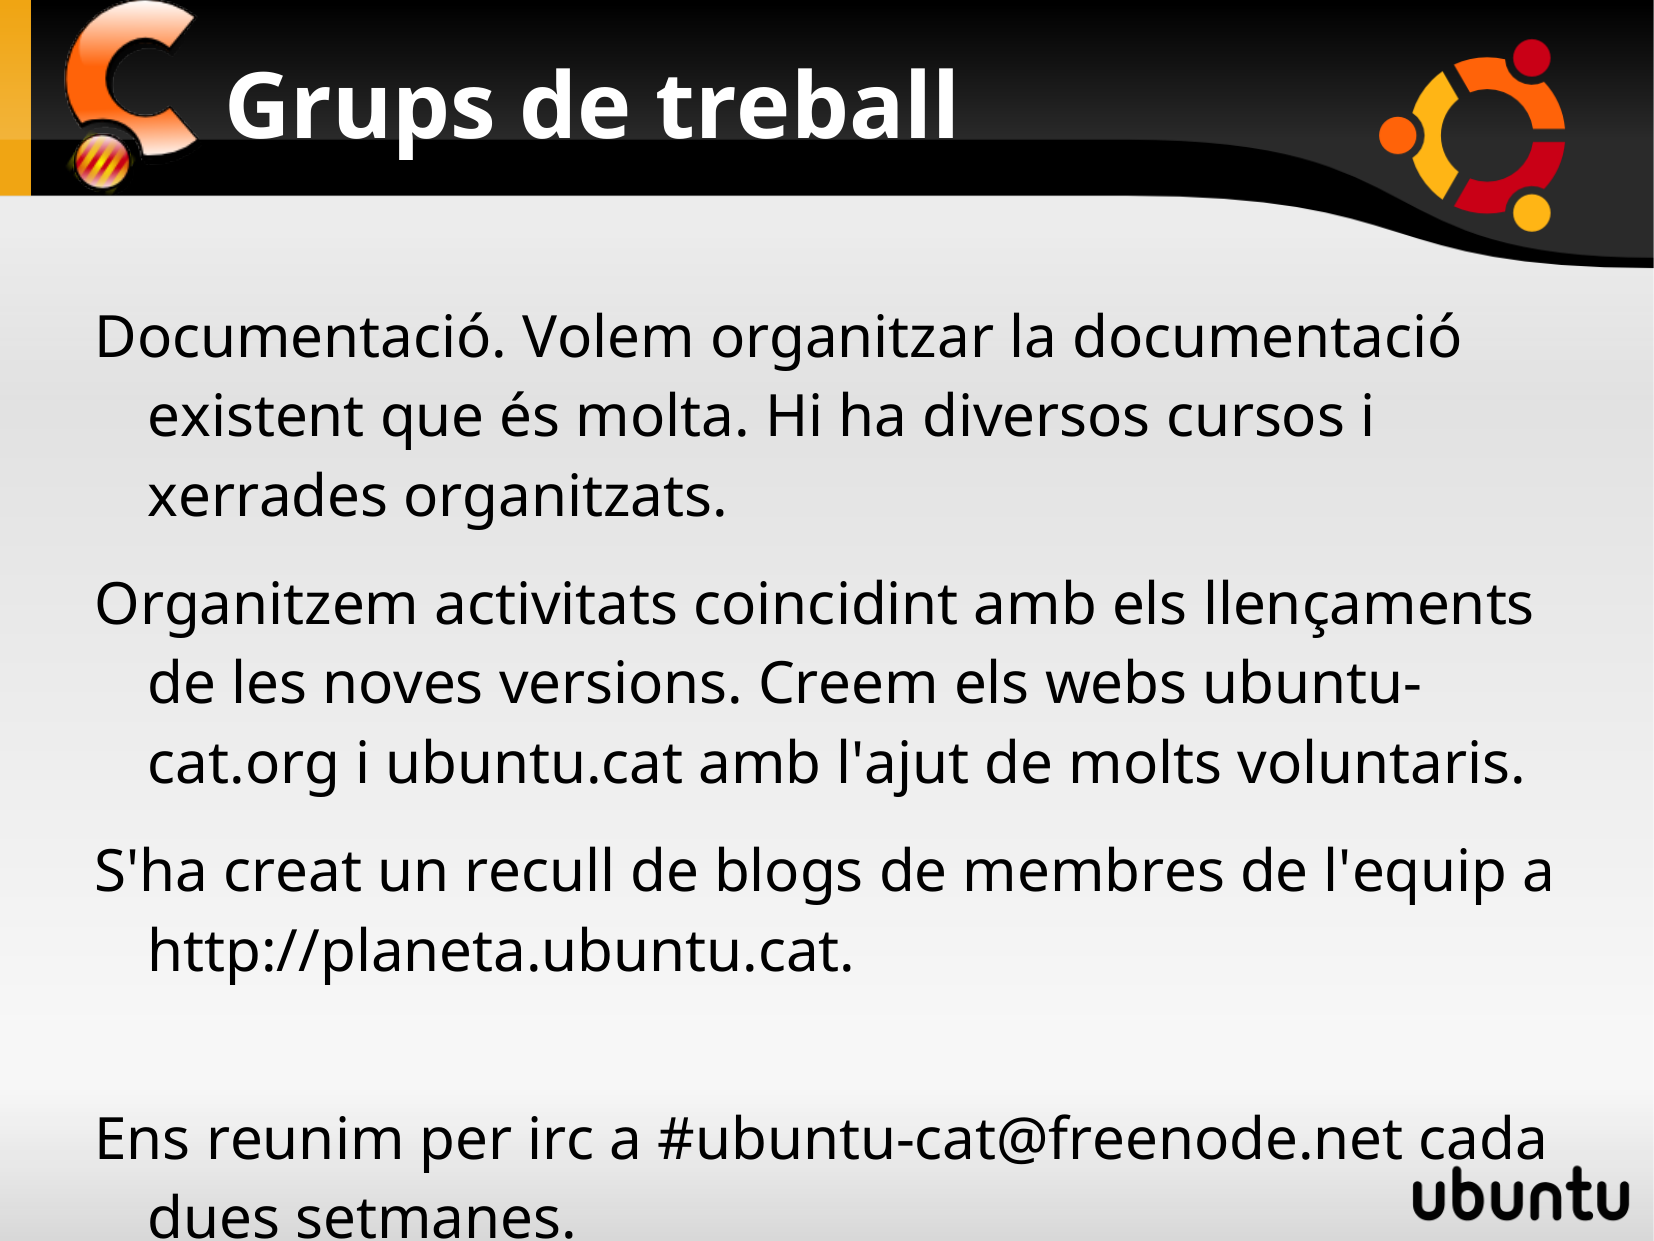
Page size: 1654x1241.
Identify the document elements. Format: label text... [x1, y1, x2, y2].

title Grups de treball [76, 0, 1565, 208]
list Documentació. Volem organitzar la documentació existent que és molta. Hi ha diversos cursos i xerrades organitzats. Organitzem activitats coincidint amb els llençaments de les noves versions. Creem els webs ubuntu-cat.org i ubuntu.cat amb l'ajut de molts voluntaris. S'ha creat un recull de blogs de membres de l'equip a http://planeta.ubuntu.cat. Ens reunim per irc a #ubuntu-cat@freenode.net cada dues setmanes. [76, 295, 1565, 1198]
picture [0, 0, 1654, 1241]
